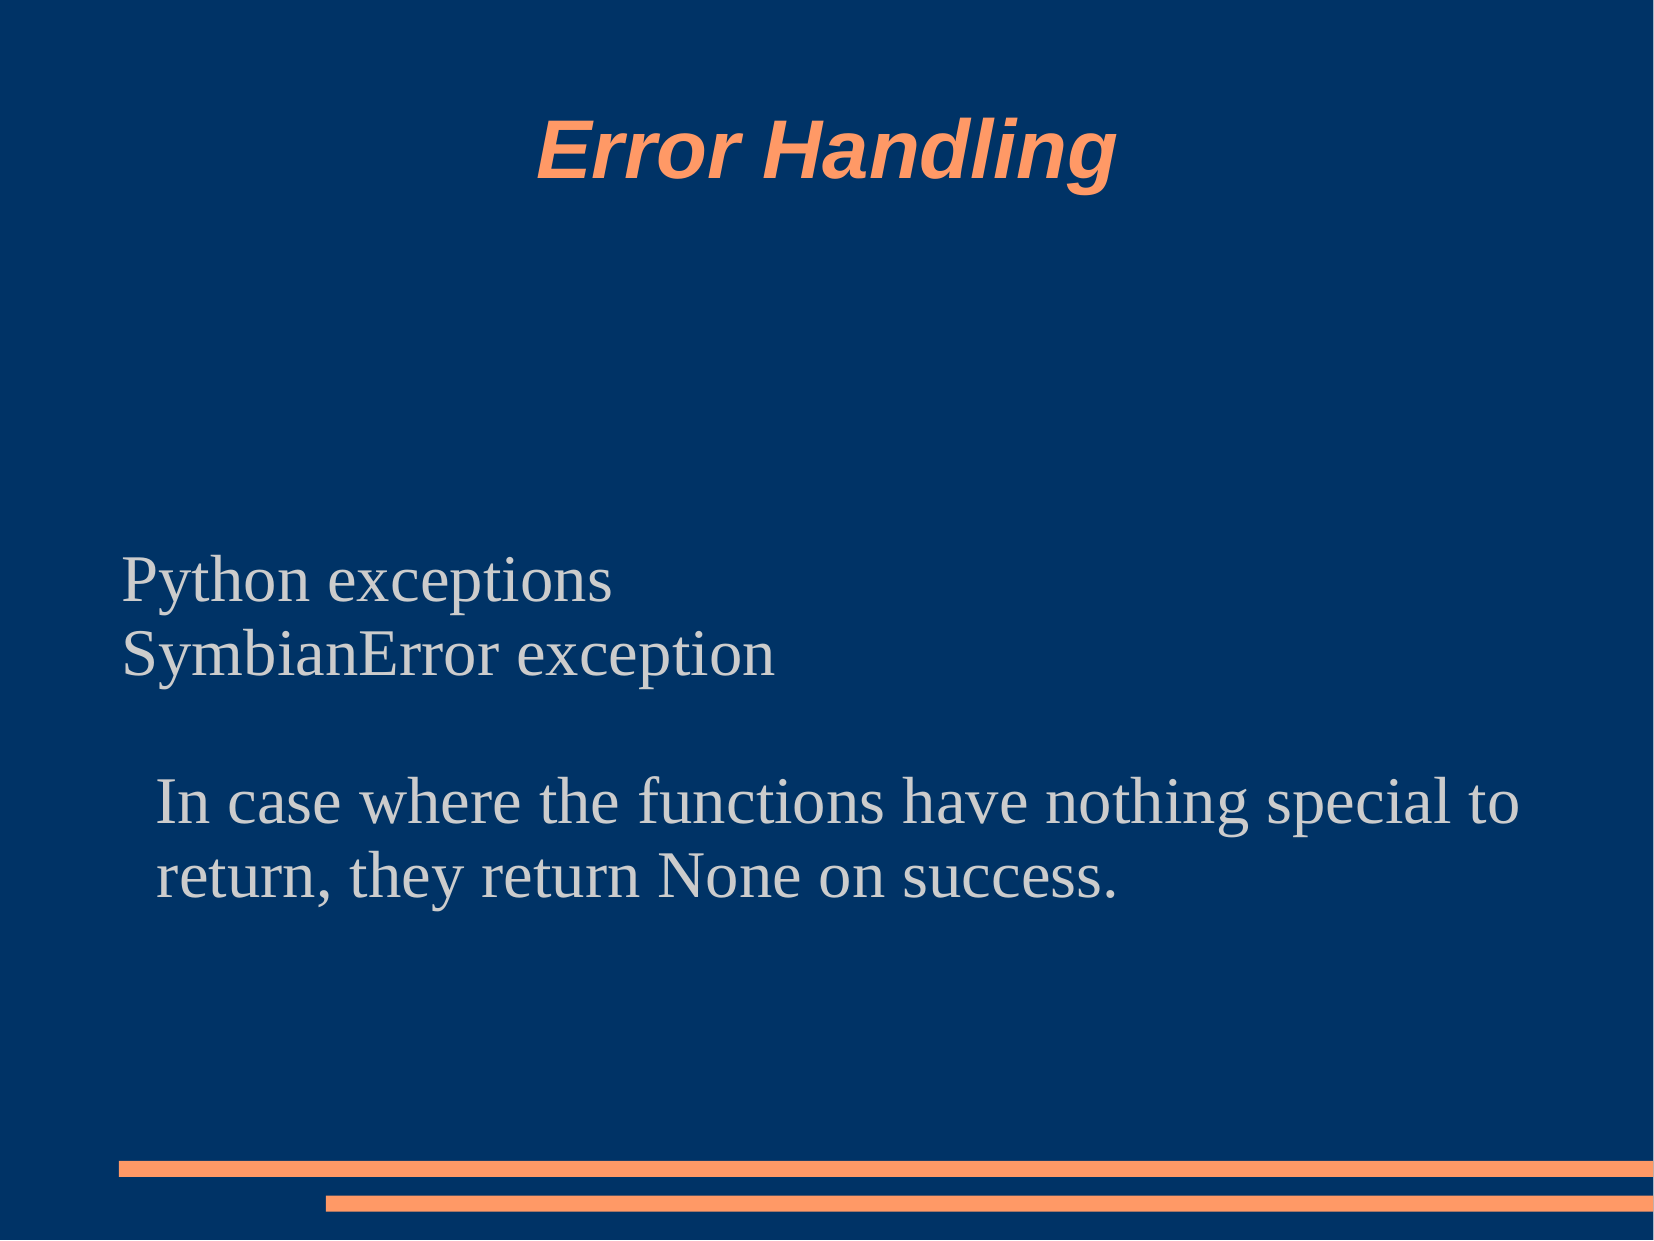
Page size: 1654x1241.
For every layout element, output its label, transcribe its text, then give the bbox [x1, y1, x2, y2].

subtitle Python exceptions SymbianError exception In case where the functions have nothing special to return, they return None on success. [121, 329, 1561, 1125]
title Error Handling [121, 53, 1534, 247]
